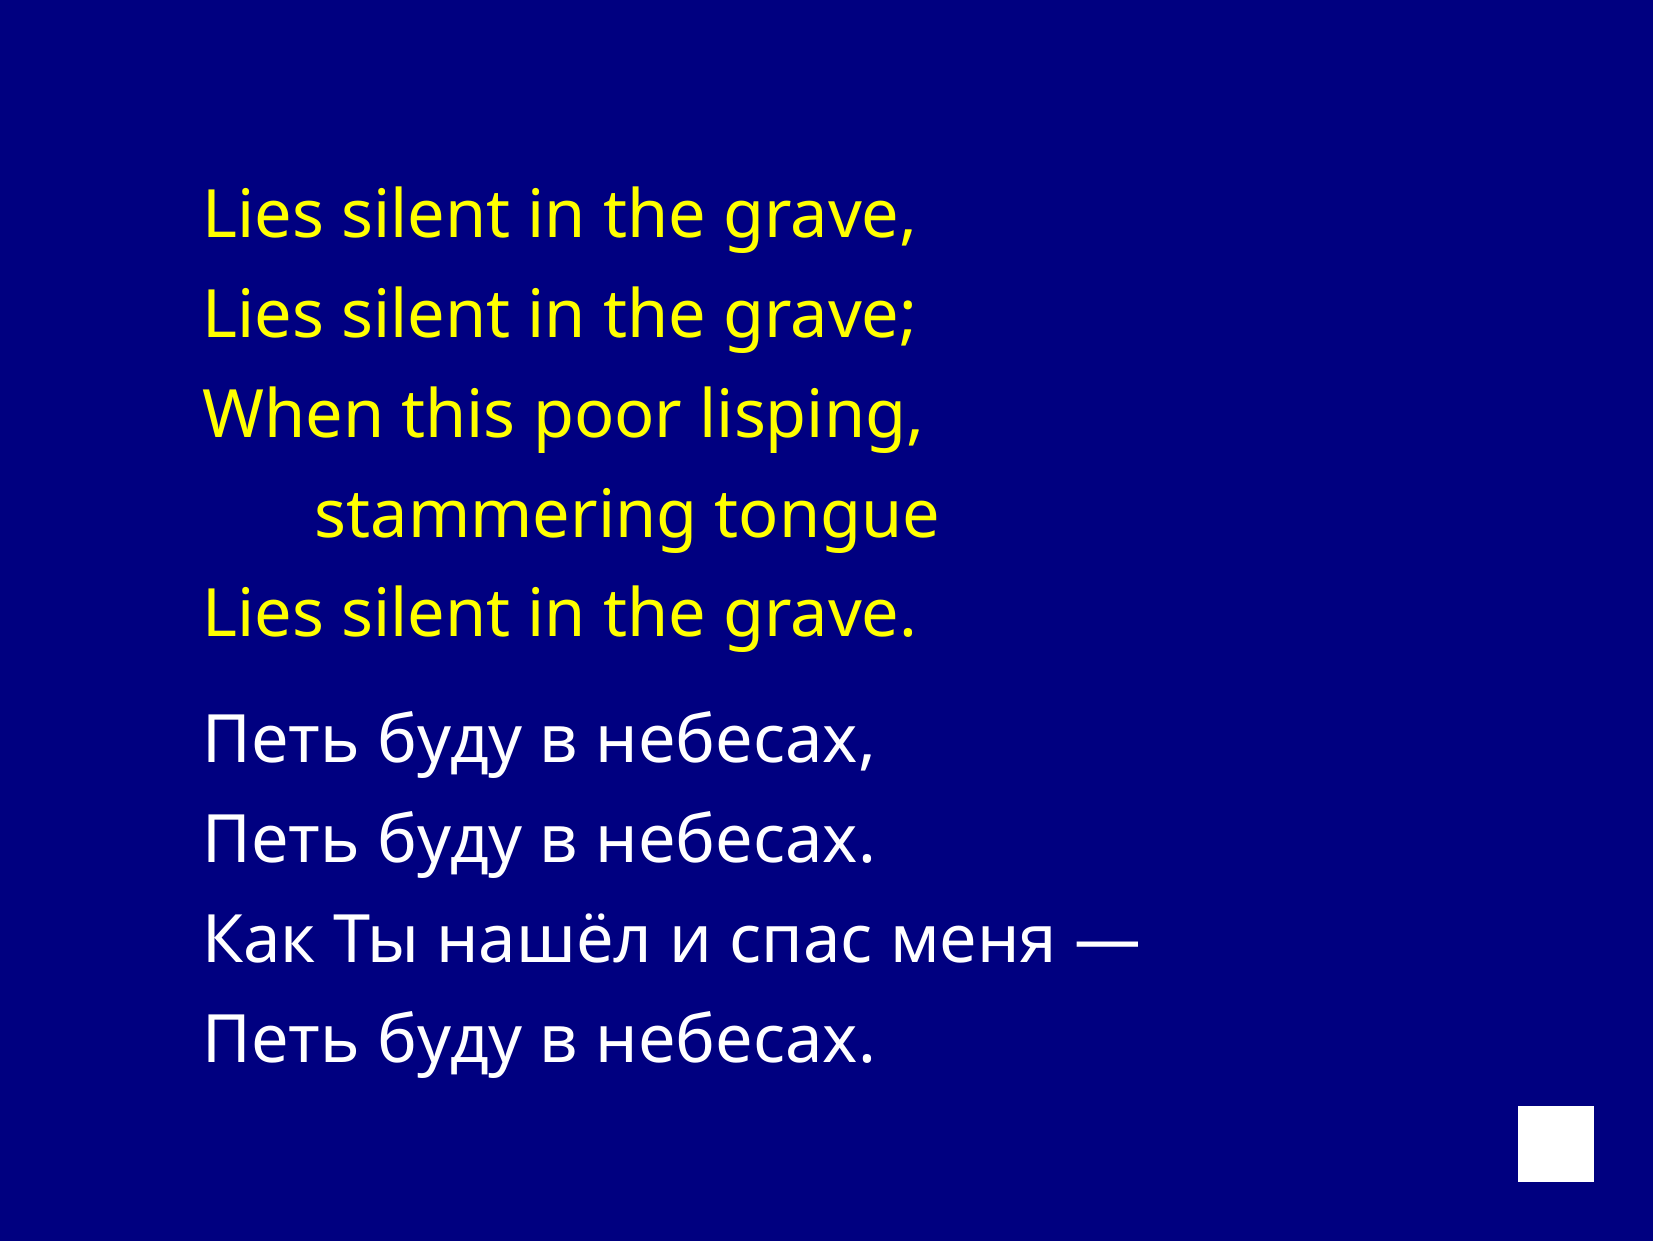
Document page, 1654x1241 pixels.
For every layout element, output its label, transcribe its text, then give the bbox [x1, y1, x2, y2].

text_box Lies silent in the grave, Lies silent in the grave; When this poor lisping, stammering tongue Lies silent in the grave. [75, 150, 1653, 638]
text_box Петь буду в небесах, Петь буду в небесах. Как Ты нашёл и спас меня — Петь буду в небесах. [75, 675, 1576, 1163]
text_box [1518, 1106, 1594, 1182]
